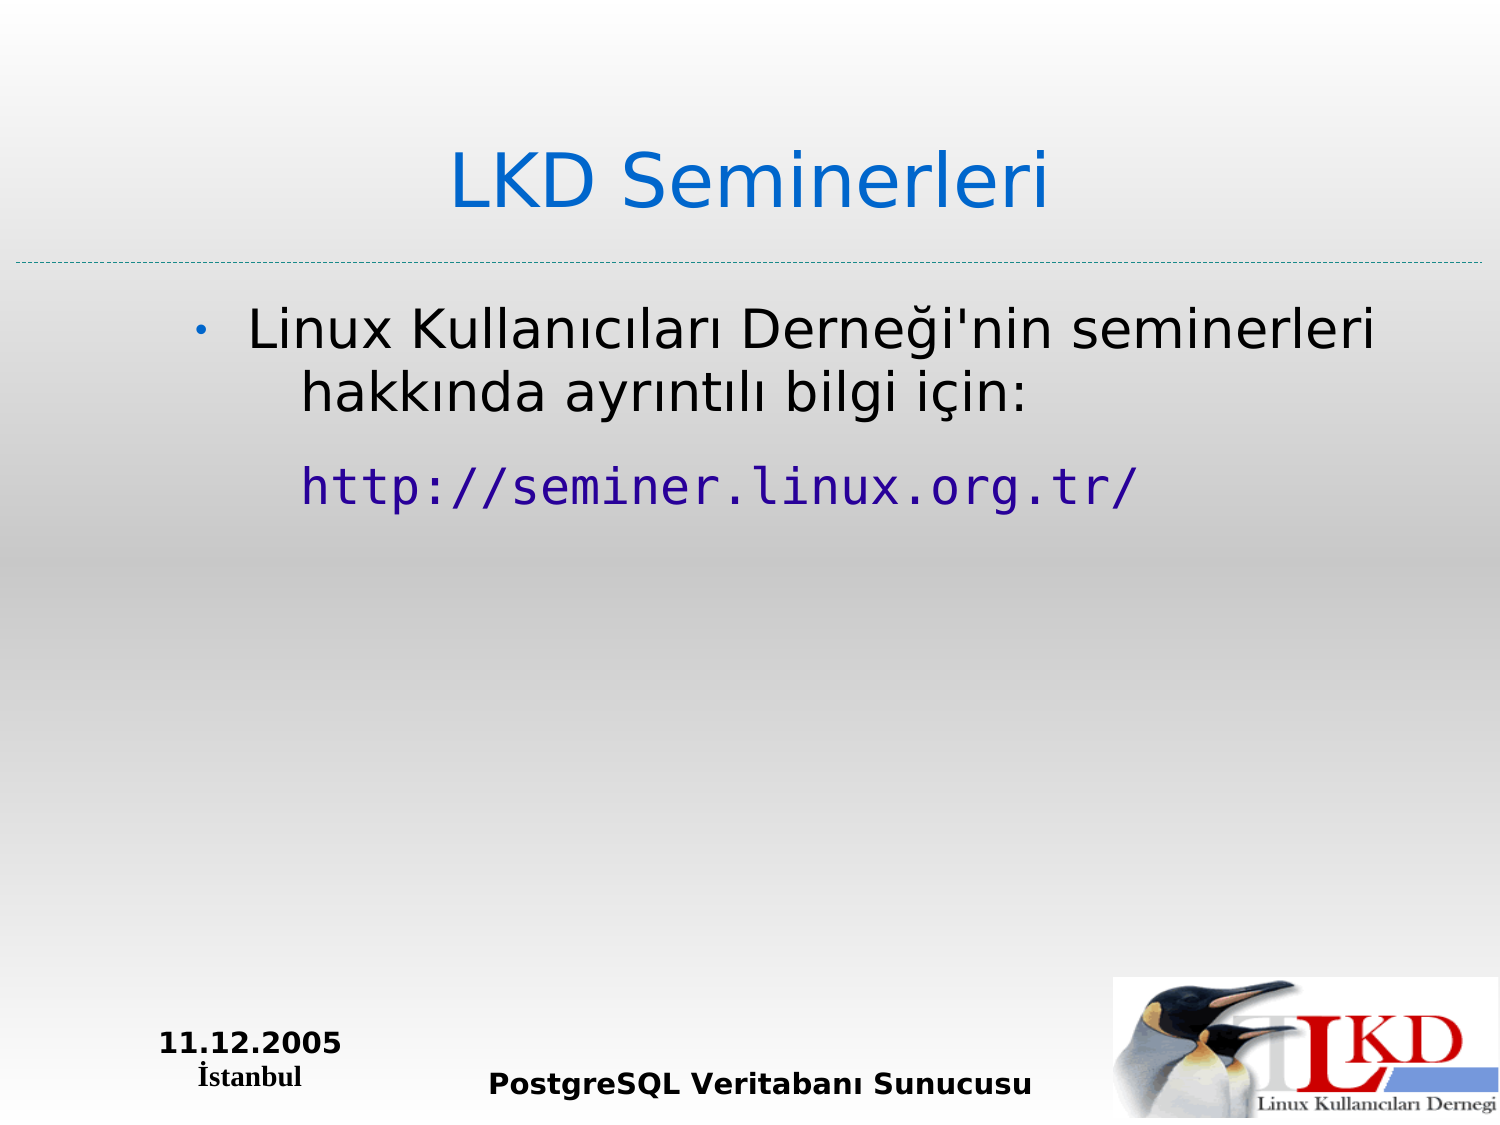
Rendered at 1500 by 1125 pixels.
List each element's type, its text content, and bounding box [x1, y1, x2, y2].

title LKD Seminerleri [0, 0, 1500, 225]
picture [1113, 977, 1499, 1118]
list Linux Kullanıcıları Derneği'nin seminerleri hakkında ayrıntılı bilgi için: http://seminer.linux.org.tr/ [0, 297, 1500, 975]
